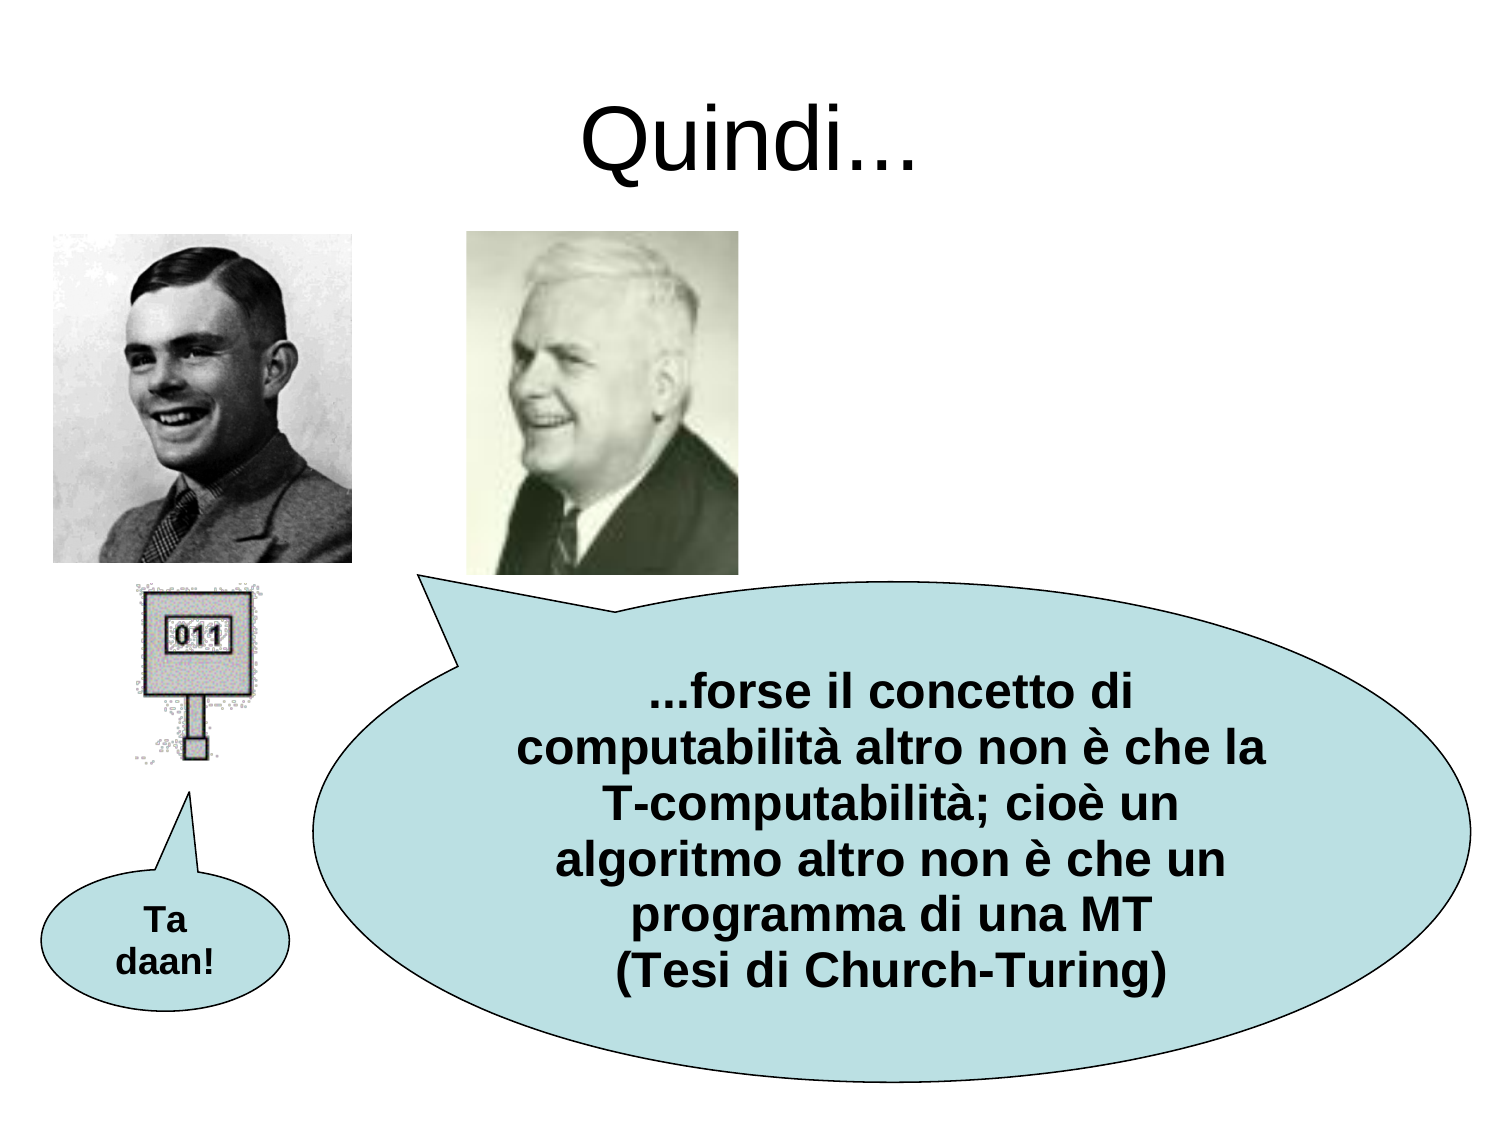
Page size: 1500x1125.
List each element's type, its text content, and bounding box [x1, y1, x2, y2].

title Quindi... [75, 45, 1426, 233]
text_box Ta daan! [41, 791, 290, 1012]
picture [466, 231, 739, 575]
picture [135, 583, 268, 775]
picture [53, 234, 352, 563]
text_box ...forse il concetto di computabilità altro non è che la T-computabilità; cioè un algoritmo altro non è che un programma di una MT (Tesi di Church-Turing) [312, 575, 1471, 1083]
